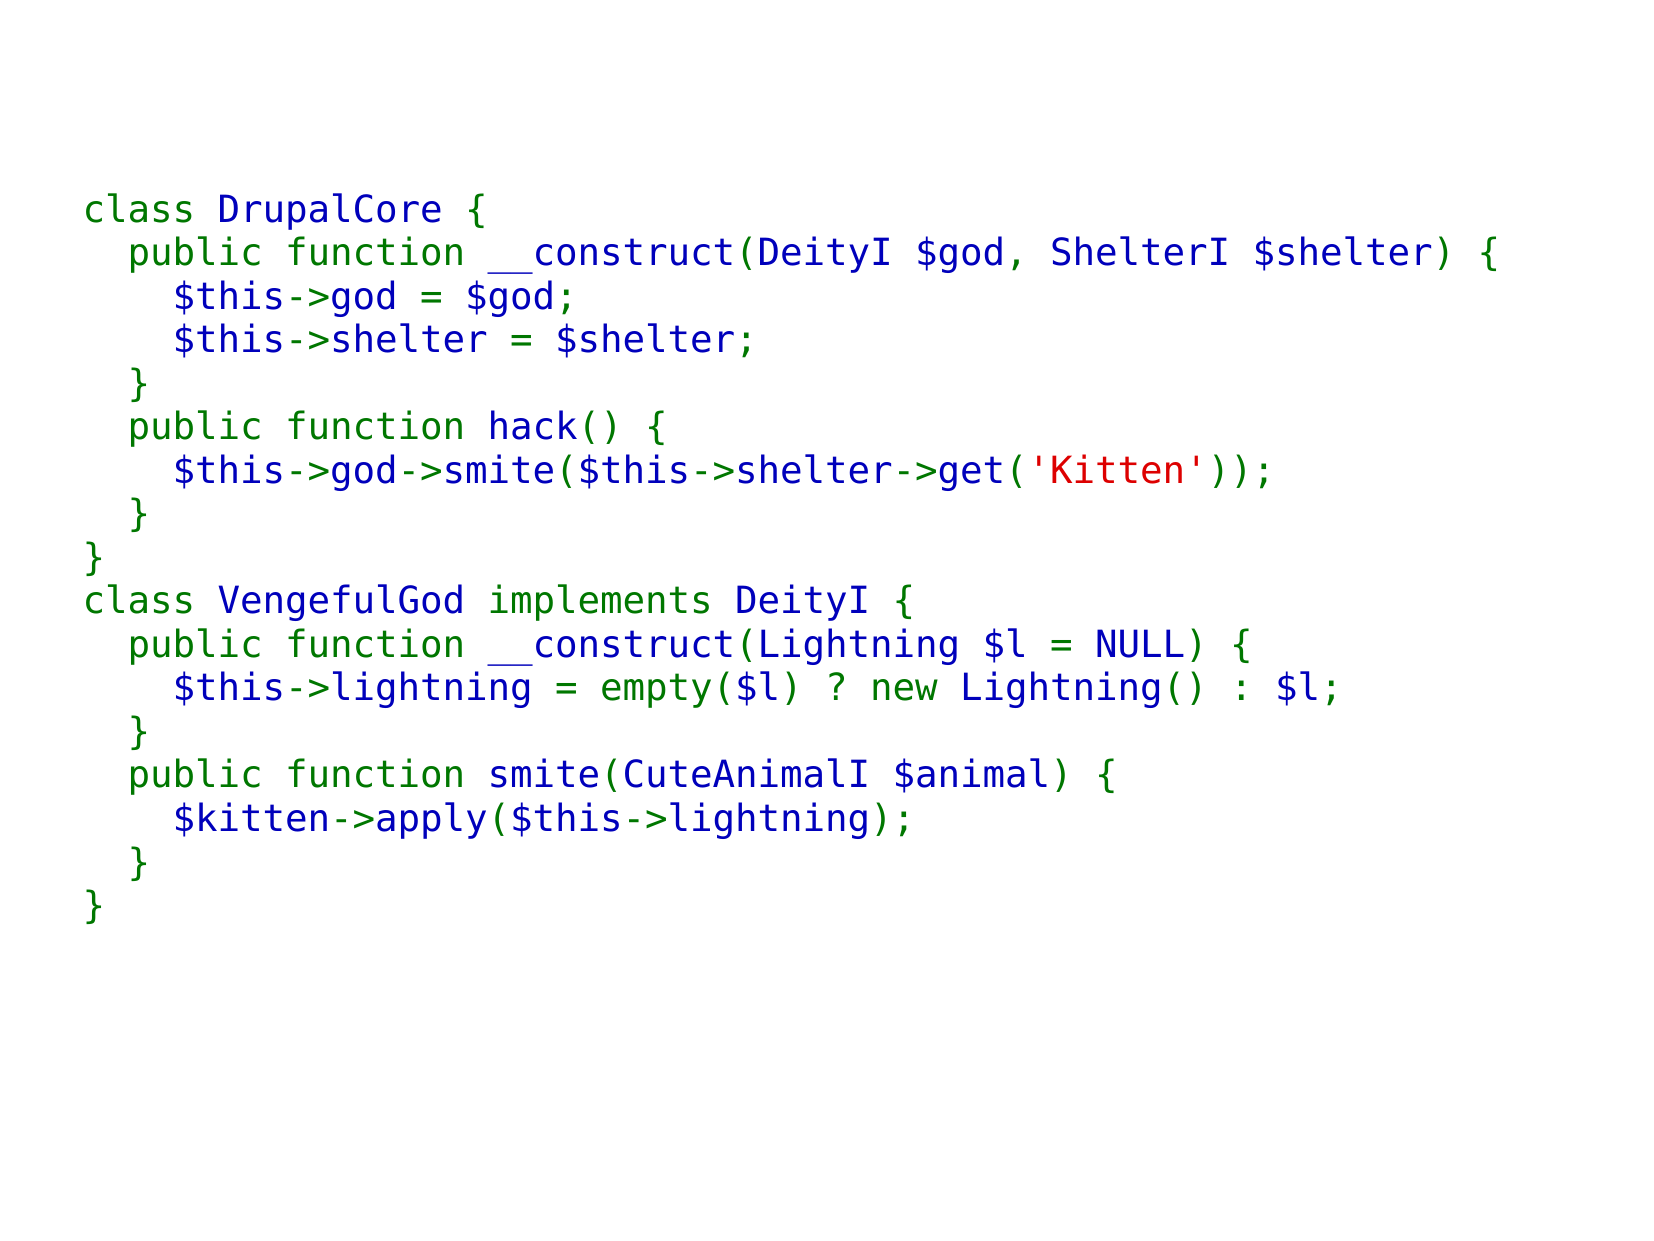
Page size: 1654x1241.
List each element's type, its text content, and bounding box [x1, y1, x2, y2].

subtitle class DrupalCore { public function __construct(DeityI $god, ShelterI $shelter) { $this->god = $god; $this->shelter = $shelter; } public function hack() { $this->god->smite($this->shelter->get('Kitten')); } } class VengefulGod implements DeityI { public function __construct(Lightning $l = NULL) { $this->lightning = empty($l) ? new Lightning() : $l; } public function smite(CuteAnimalI $animal) { $kitten->apply($this->lightning); } } [82, 49, 1571, 1109]
